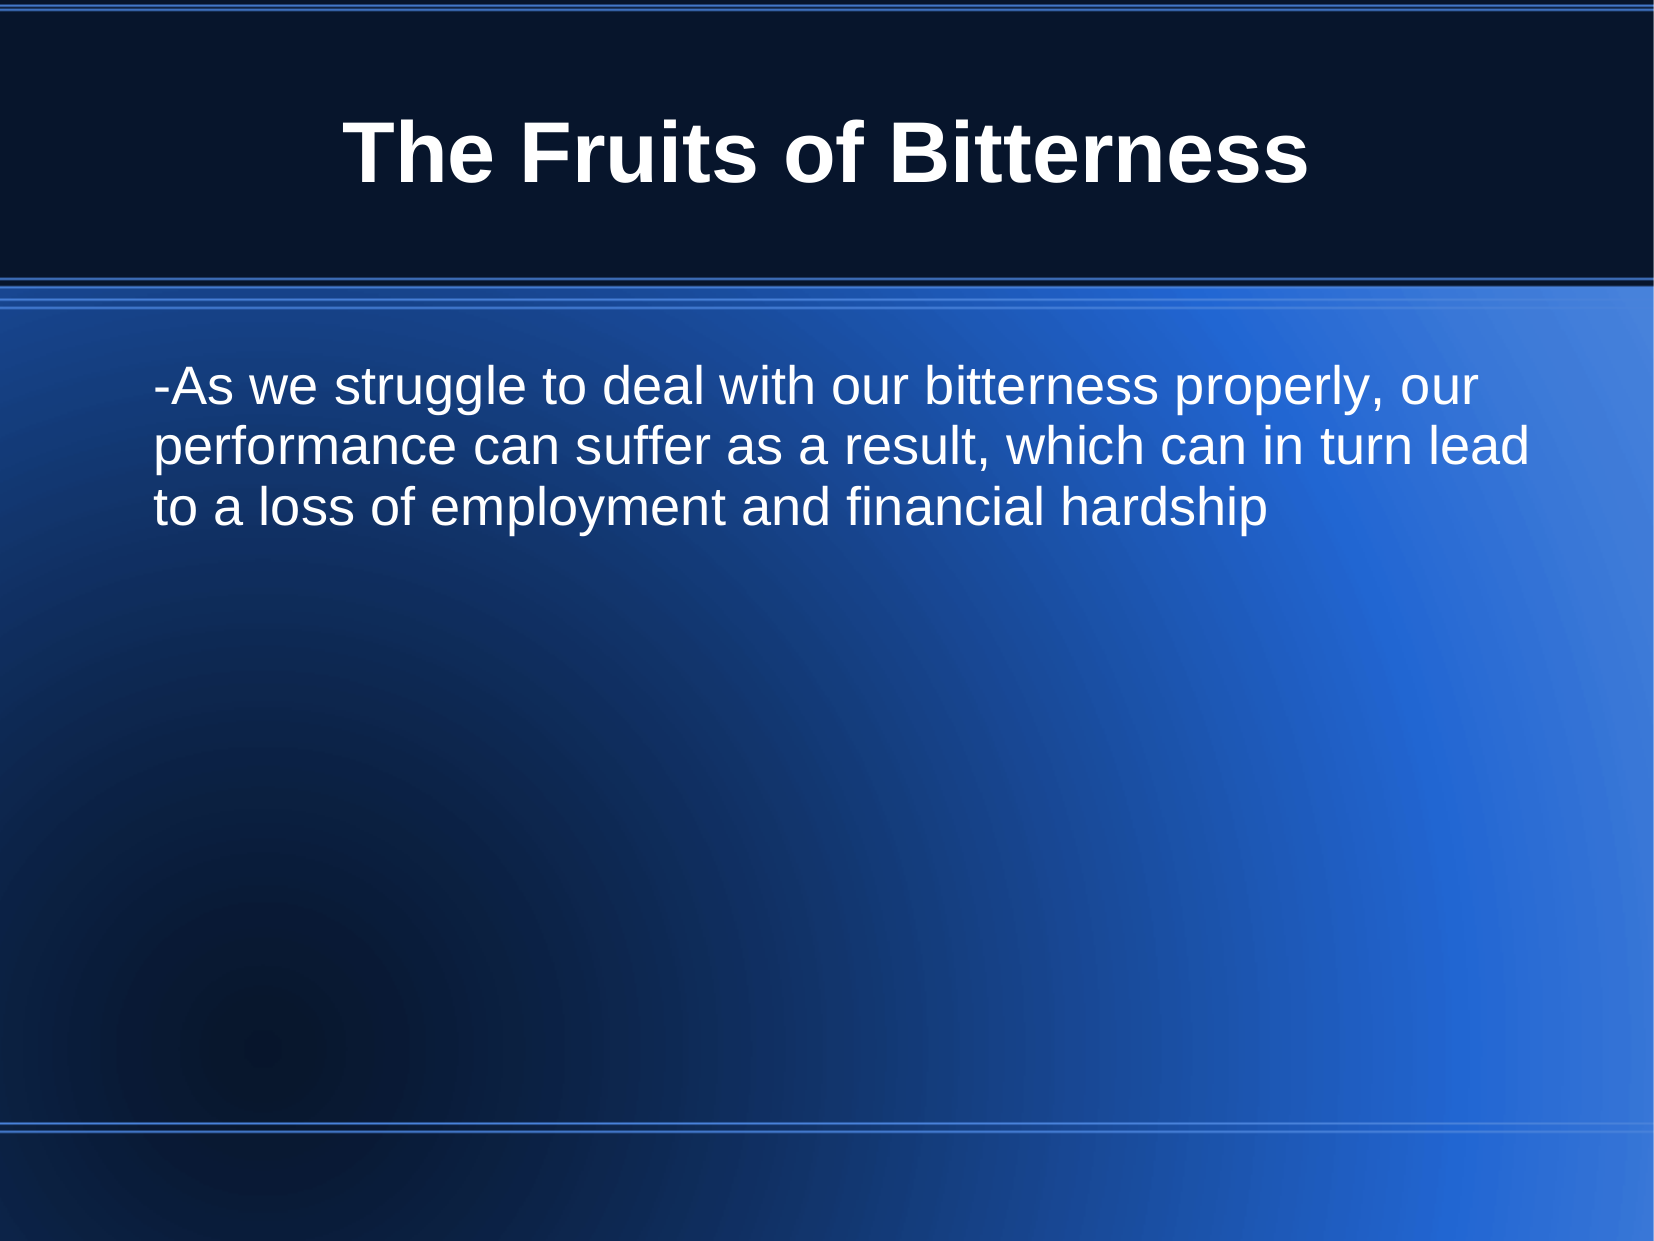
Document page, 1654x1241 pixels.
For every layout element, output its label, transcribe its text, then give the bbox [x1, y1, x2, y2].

list -As we struggle to deal with our bitterness properly, our performance can suffer as a result, which can in turn lead to a loss of employment and financial hardship [82, 355, 1571, 1058]
picture [0, 0, 1654, 1241]
title The Fruits of Bitterness [82, 49, 1571, 257]
